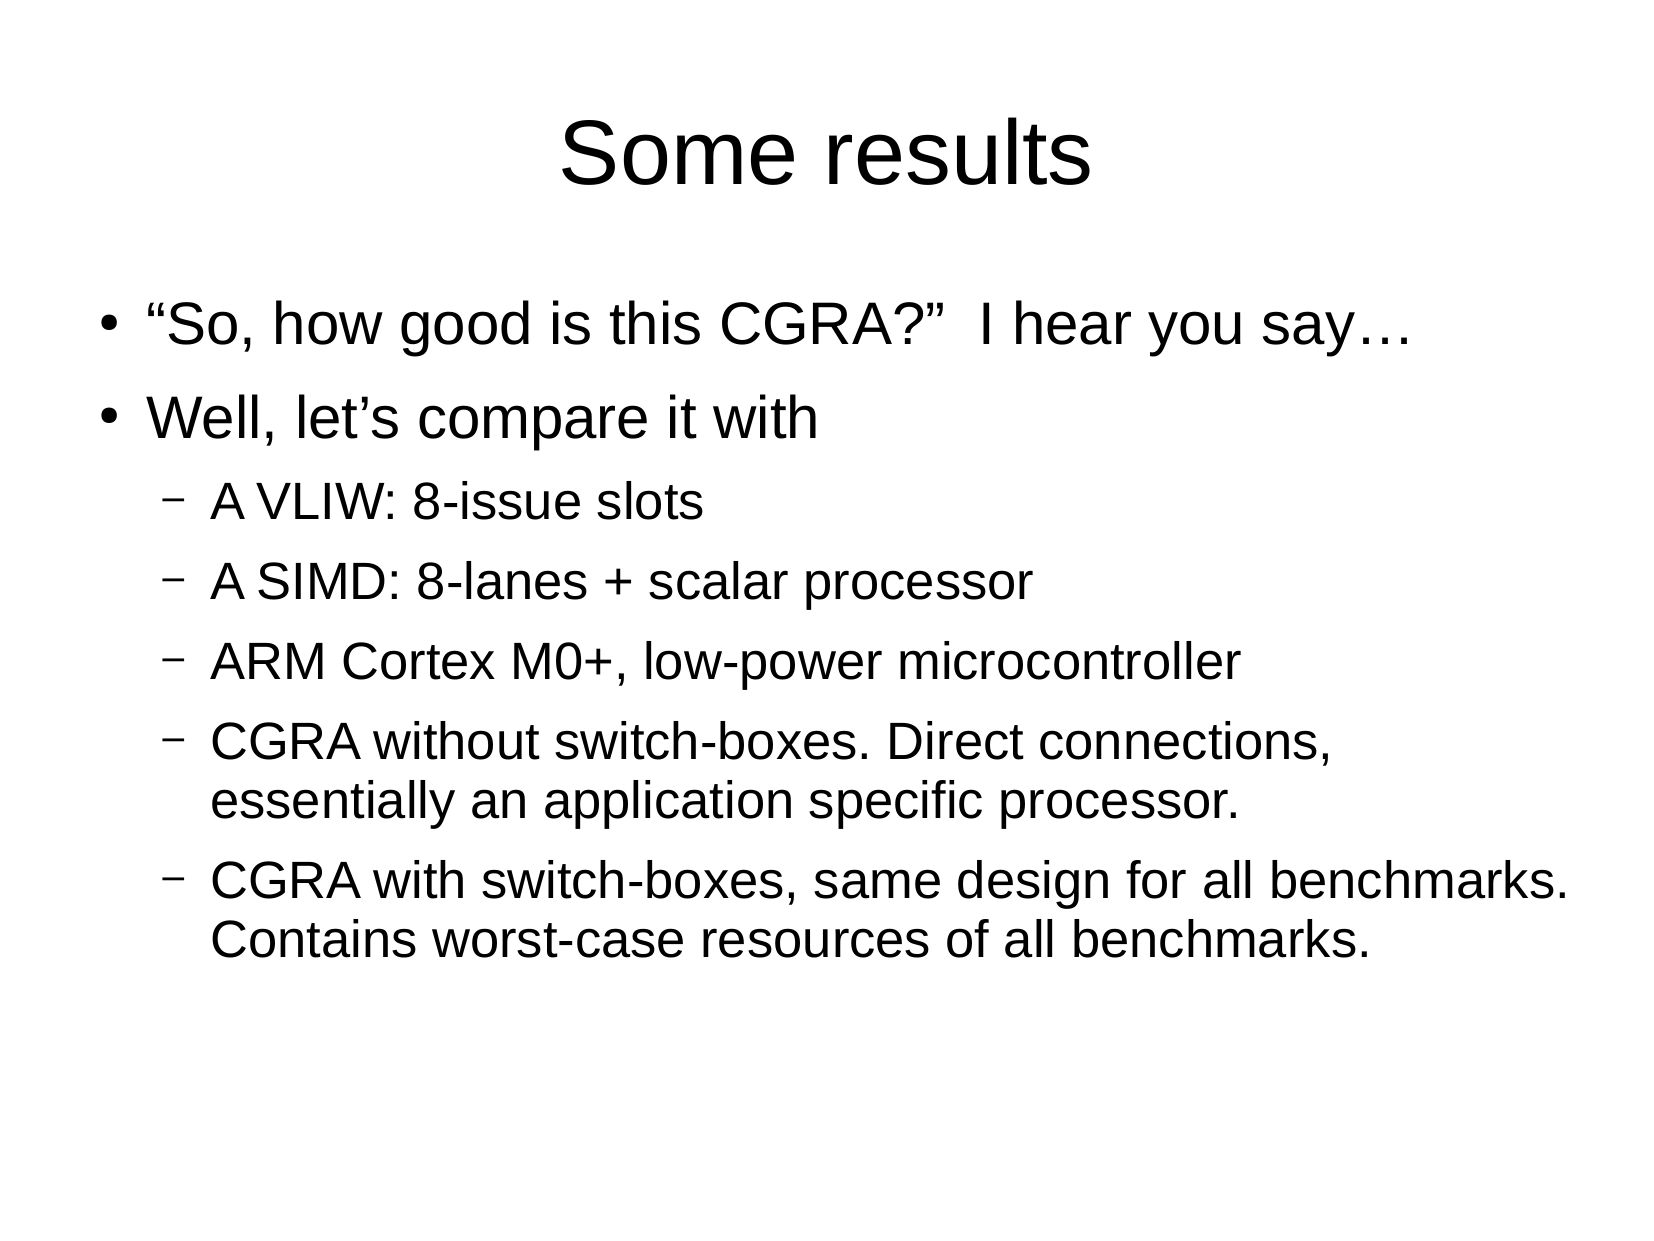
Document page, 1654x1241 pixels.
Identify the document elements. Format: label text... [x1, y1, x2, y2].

list “So, how good is this CGRA?” I hear you say… Well, let’s compare it with A VLIW: 8-issue slots A SIMD: 8-lanes + scalar processor ARM Cortex M0+, low-power microcontroller CGRA without switch-boxes. Direct connections, essentially an application specific processor. CGRA with switch-boxes, same design for all benchmarks. Contains worst-case resources of all benchmarks. [82, 290, 1571, 1010]
title Some results [82, 49, 1571, 257]
